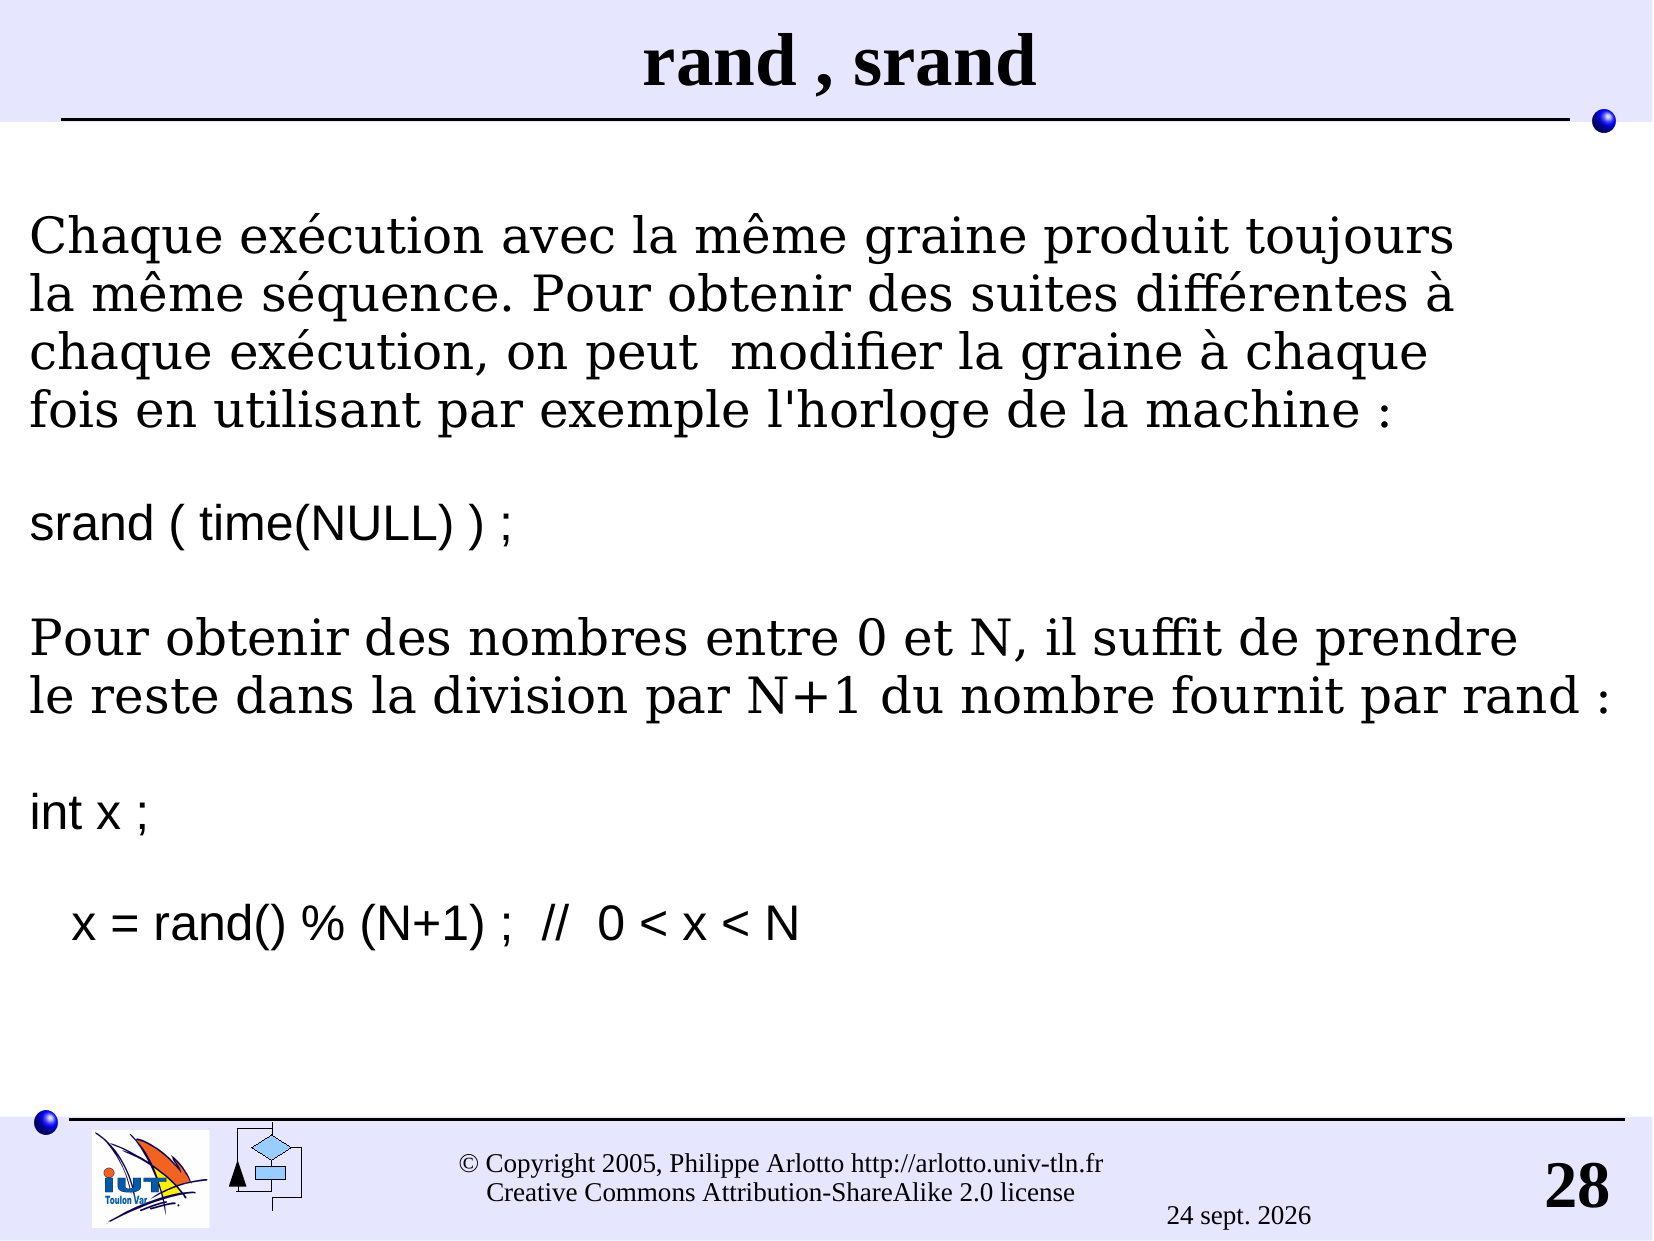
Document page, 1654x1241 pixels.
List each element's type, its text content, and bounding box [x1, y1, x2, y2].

text_box Chaque exécution avec la même graine produit toujours la même séquence. Pour obtenir des suites différentes à chaque exécution, on peut modifier la graine à chaque fois en utilisant par exemple l'horloge de la machine : srand ( time(NULL) ) ; Pour obtenir des nombres entre 0 et N, il suffit de prendre le reste dans la division par N+1 du nombre fournit par rand : int x ; x = rand() % (N+1) ; // 0 < x < N [29, 206, 1614, 1008]
title rand , srand [95, 14, 1585, 107]
